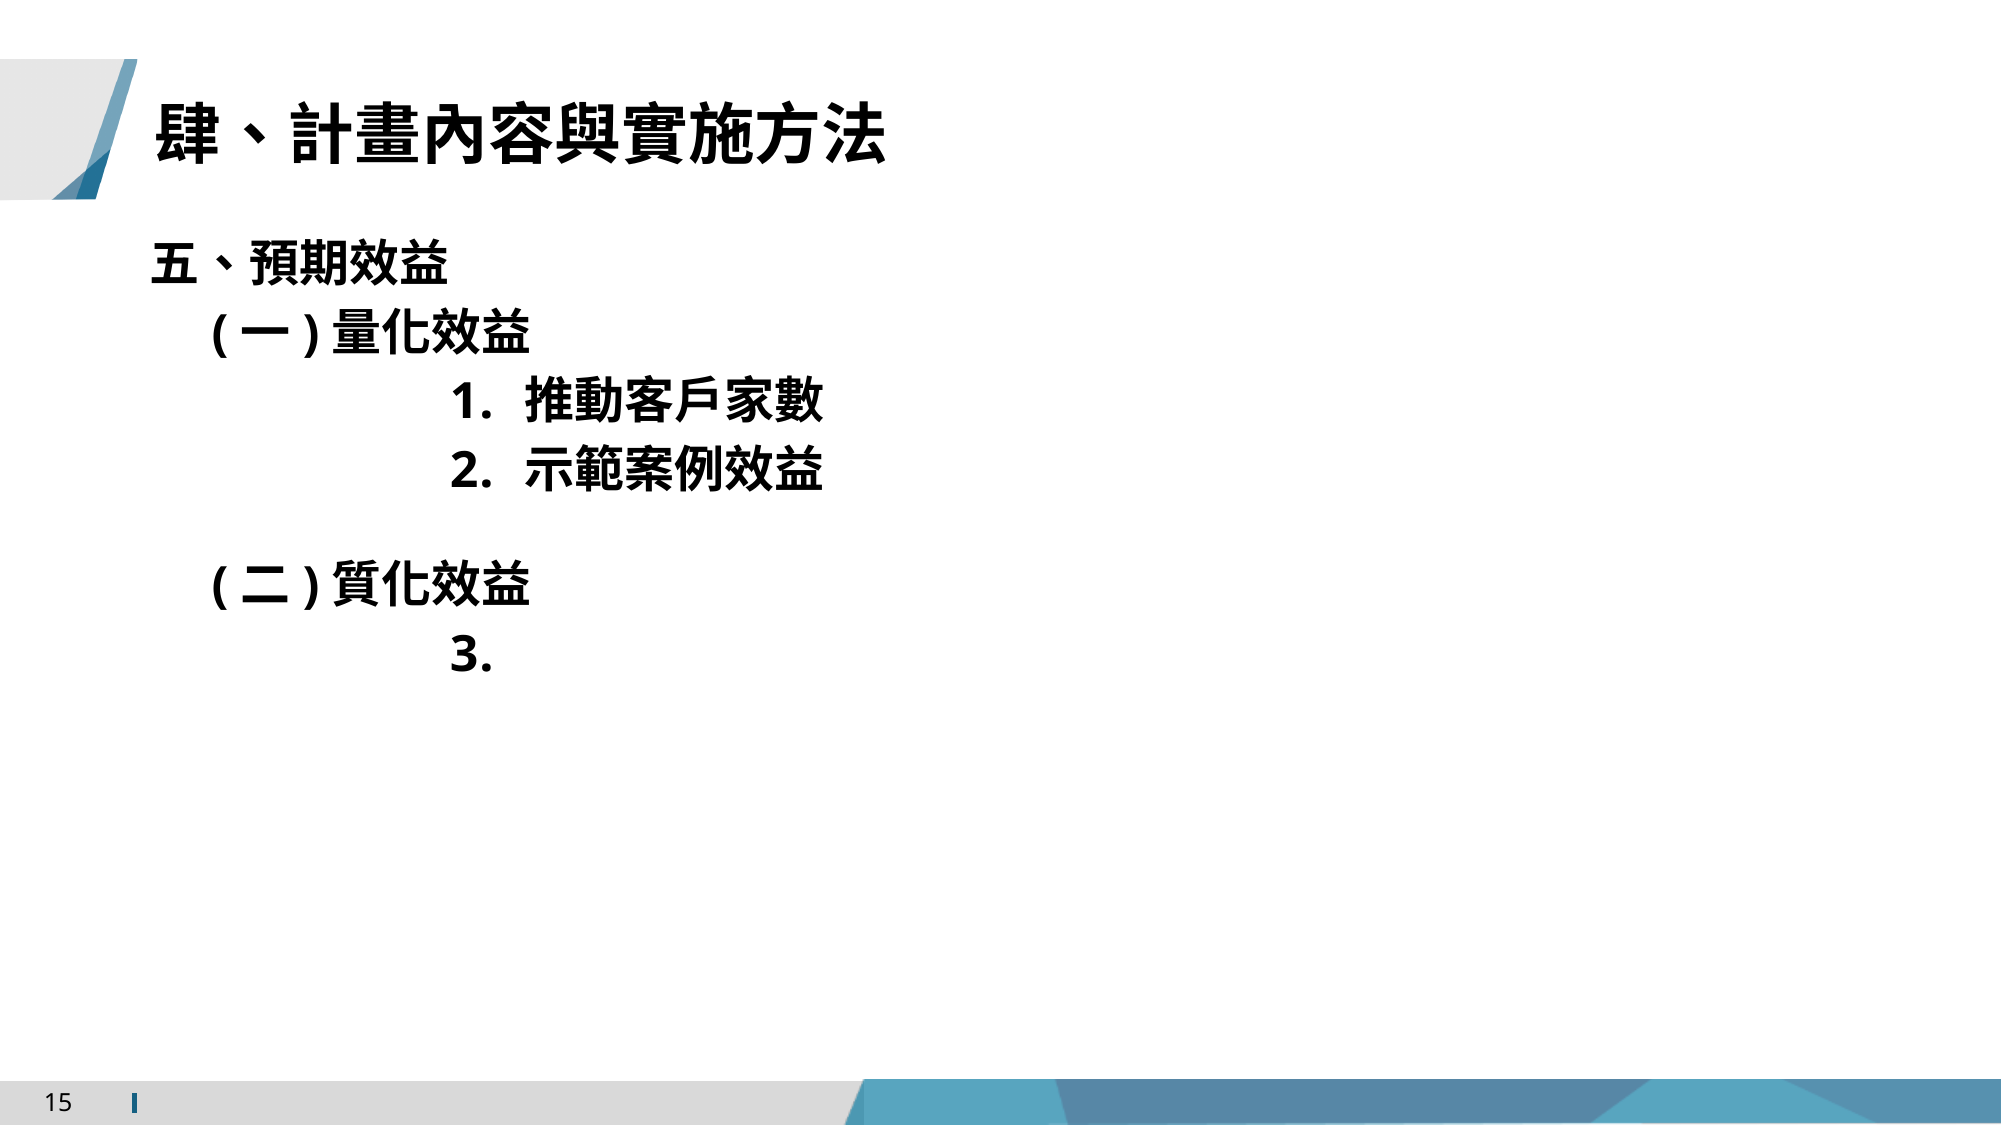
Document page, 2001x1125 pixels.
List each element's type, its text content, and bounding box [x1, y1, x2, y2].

text_box 五、預期效益 (一)量化效益 推動客戶家數 示範案例效益 (二)質化效益 [134, 214, 1866, 689]
text_box 肆、計畫內容與實施方法 [139, 93, 1915, 171]
text_box 15 [28, 1073, 106, 1125]
